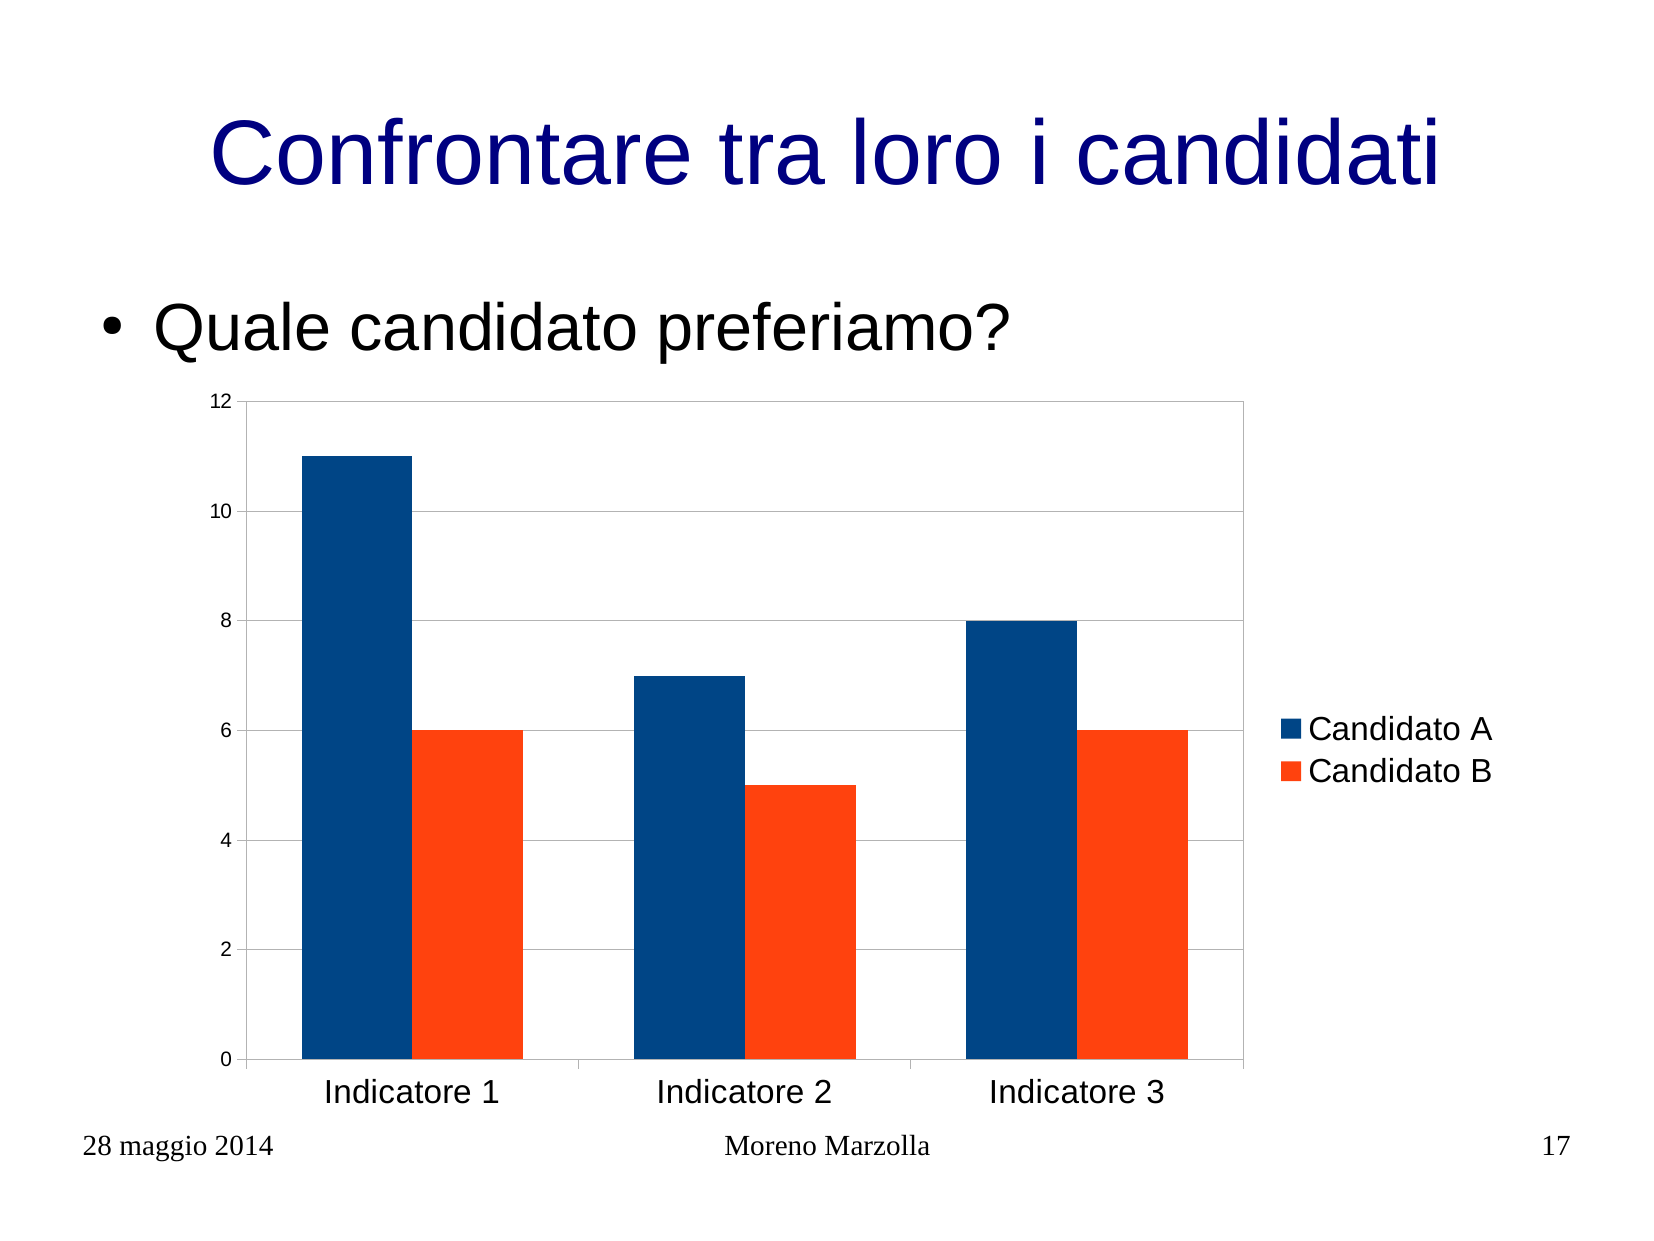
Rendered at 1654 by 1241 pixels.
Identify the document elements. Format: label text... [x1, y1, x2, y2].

title Confrontare tra loro i candidati [82, 49, 1571, 257]
chart [182, 375, 1517, 1126]
list Quale candidato preferiamo? [82, 290, 1538, 1107]
